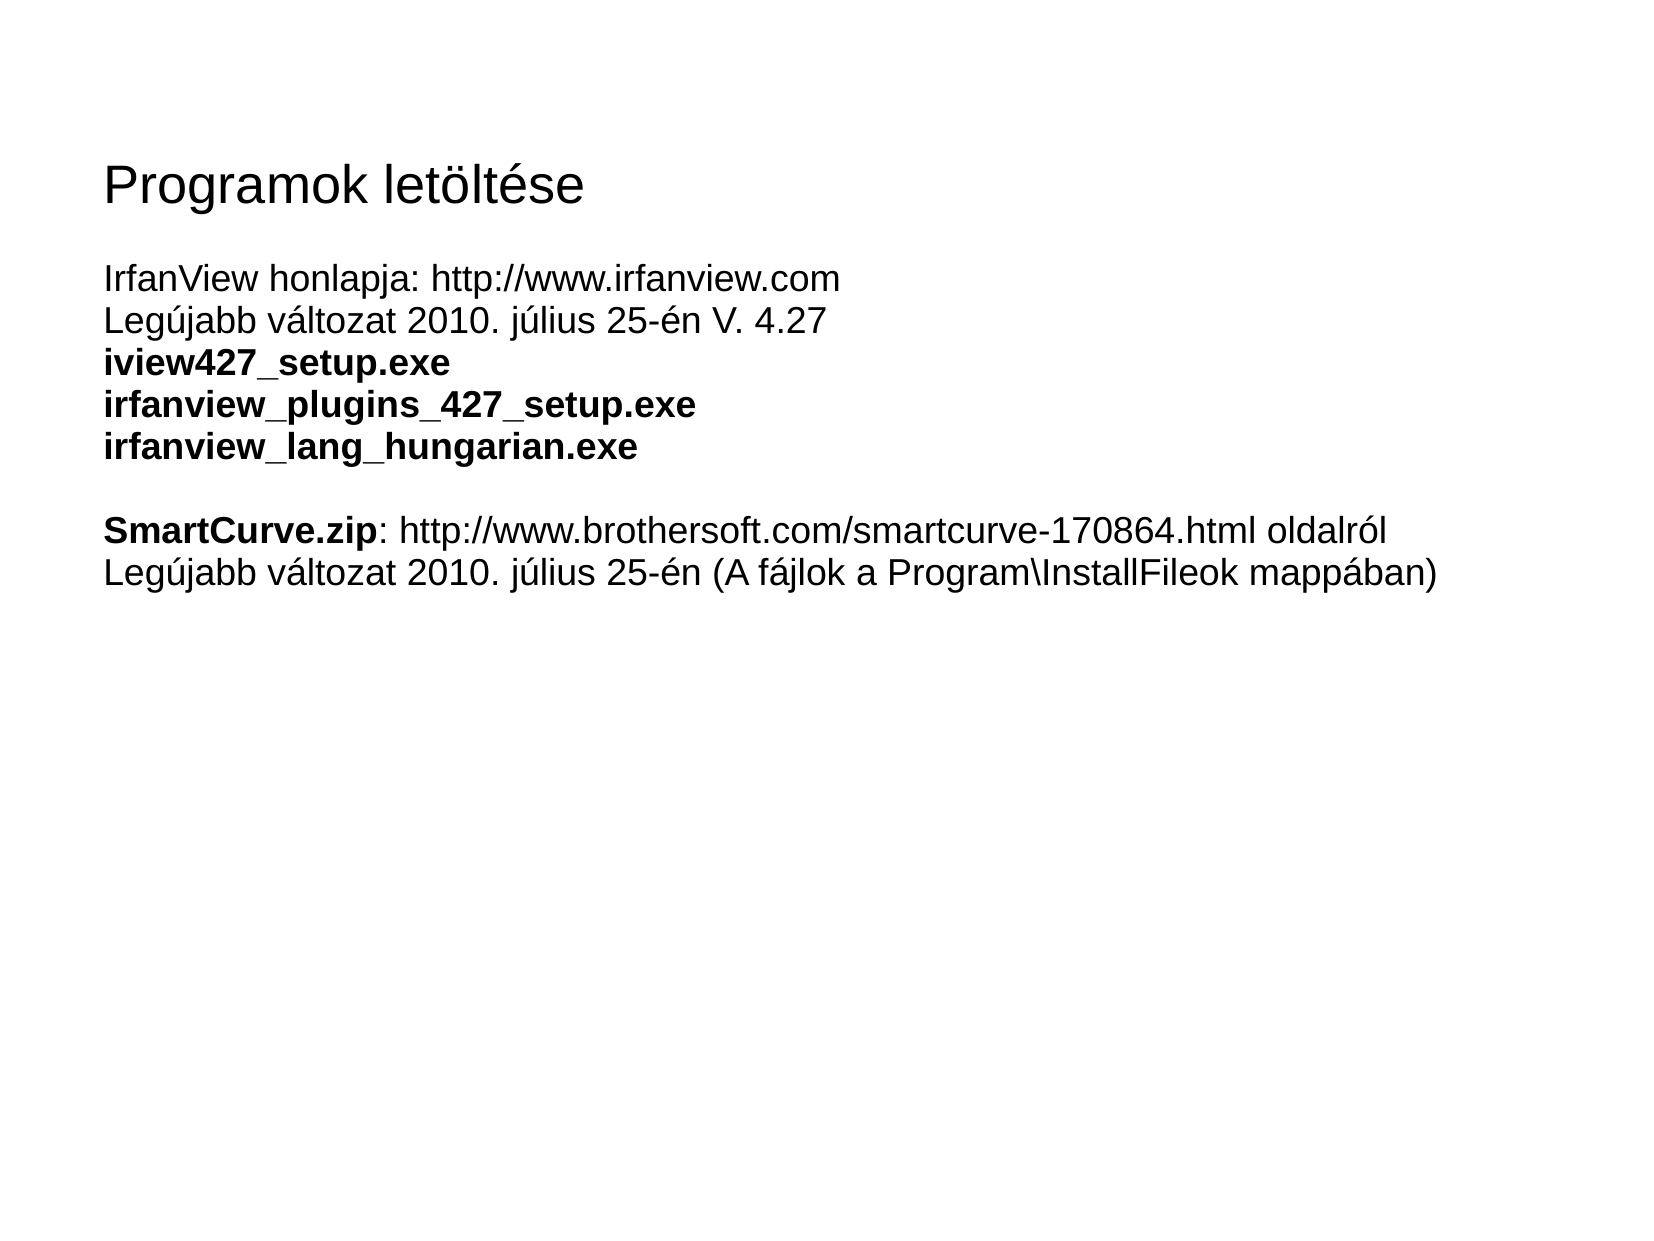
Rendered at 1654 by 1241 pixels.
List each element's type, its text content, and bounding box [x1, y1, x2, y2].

text_box Programok letöltése IrfanView honlapja: http://www.irfanview.com Legújabb változat 2010. július 25-én V. 4.27 iview427_setup.exe irfanview_plugins_427_setup.exe irfanview_lang_hungarian.exe SmartCurve.zip: http://www.brothersoft.com/smartcurve-170864.html oldalról Legújabb változat 2010. július 25-én (A fájlok a Program\InstallFileok mappában) [88, 147, 1454, 650]
